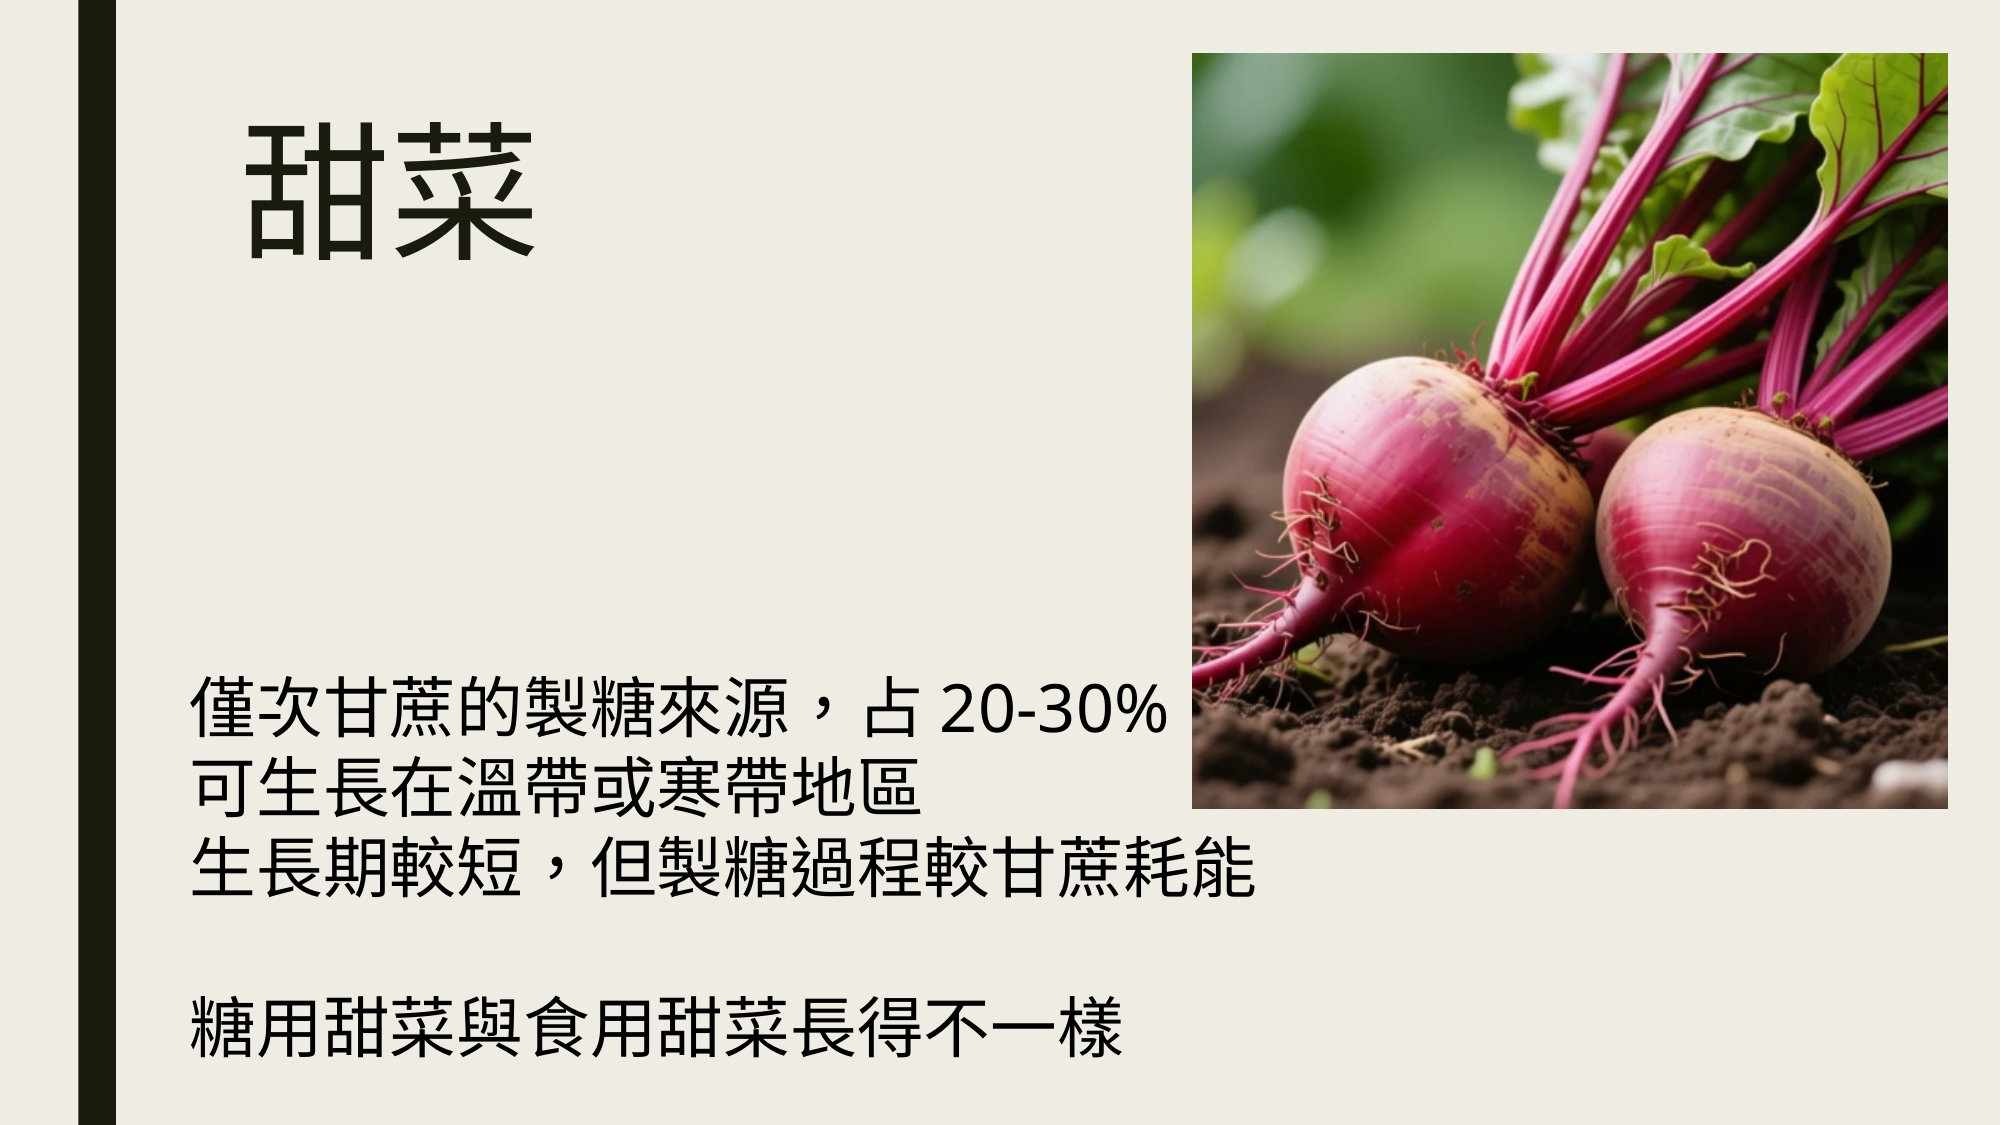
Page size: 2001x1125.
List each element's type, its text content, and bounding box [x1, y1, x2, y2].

picture [1192, 53, 1948, 809]
title 甜菜 [225, 112, 1801, 357]
text_box 僅次甘蔗的製糖來源，占20-30% 可生長在溫帶或寒帶地區 生長期較短，但製糖過程較甘蔗耗能 糖用甜菜與食用甜菜長得不一樣 [174, 658, 1377, 1078]
